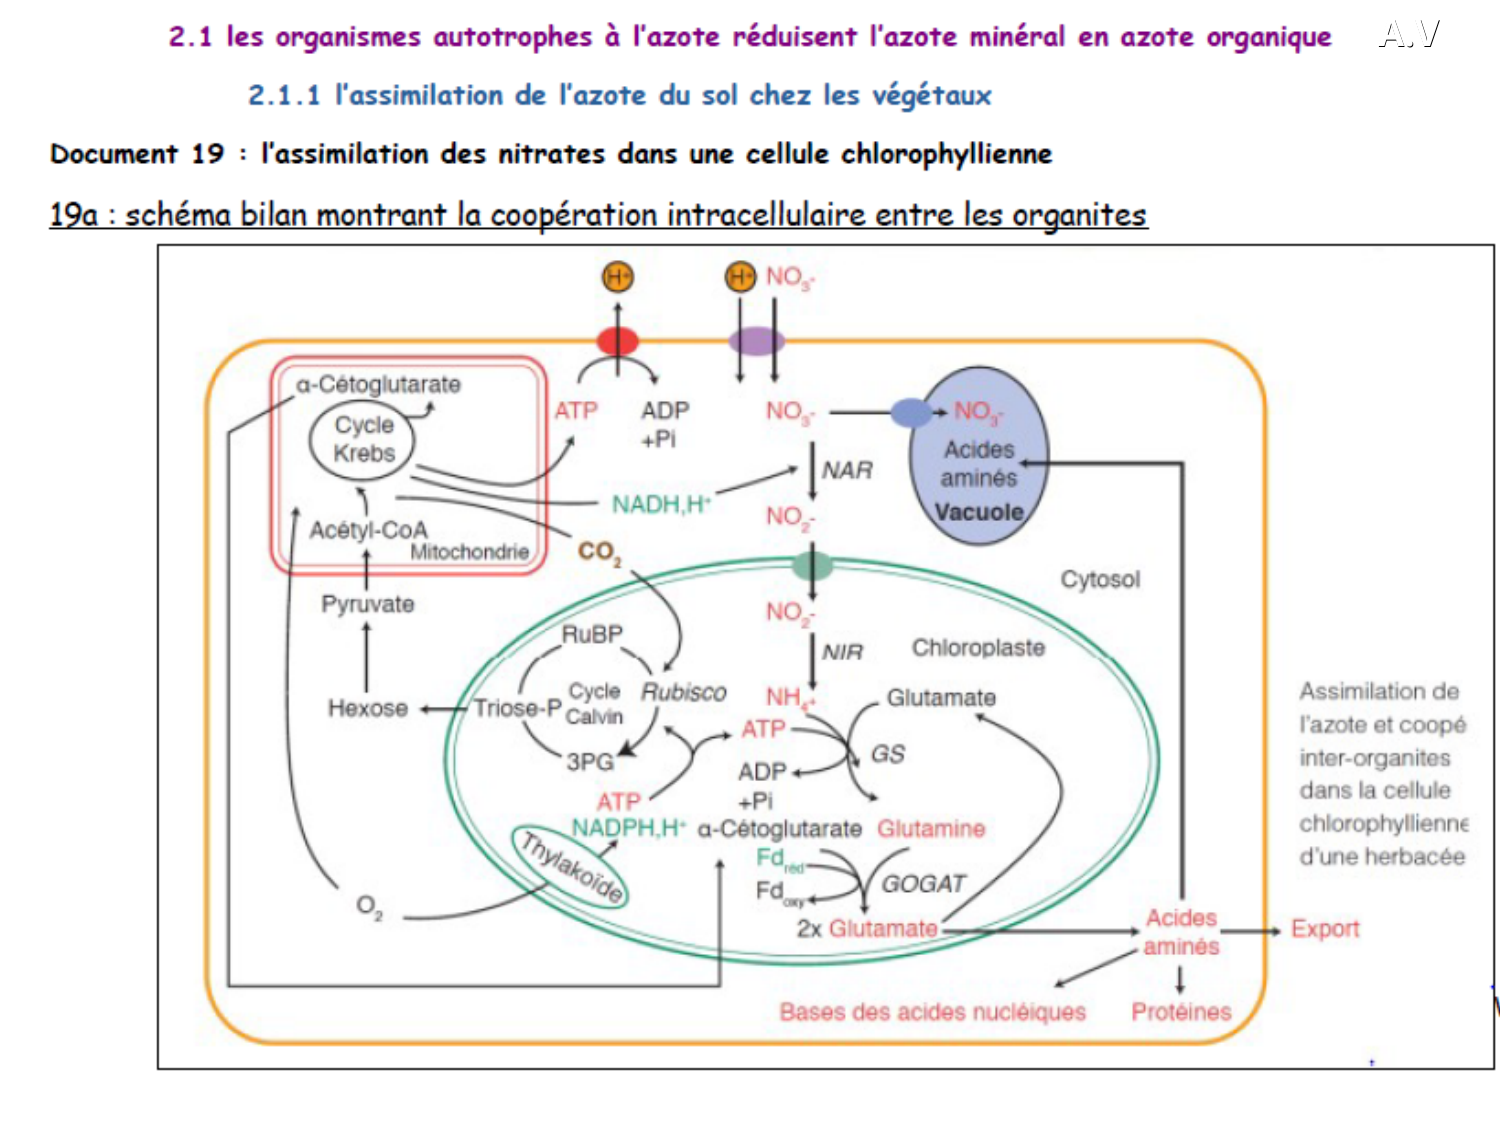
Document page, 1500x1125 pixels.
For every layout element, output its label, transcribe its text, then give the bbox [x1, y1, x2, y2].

picture [0, 0, 1500, 1107]
text_box A.V [1363, 1, 1488, 63]
